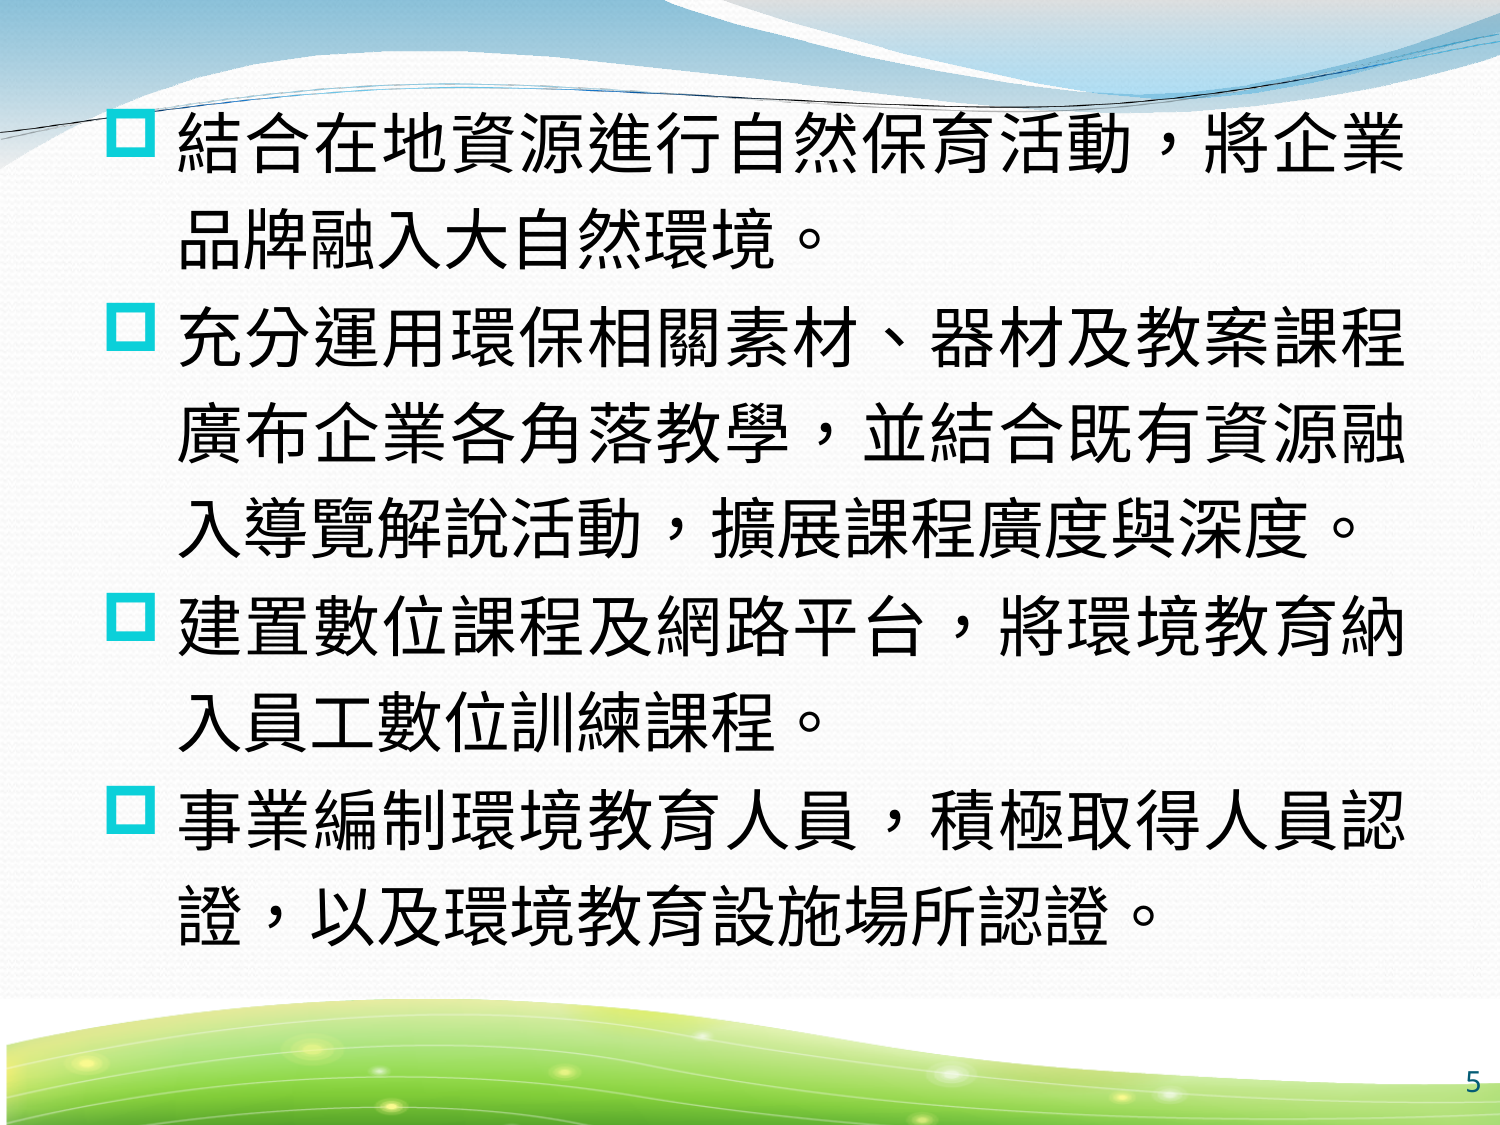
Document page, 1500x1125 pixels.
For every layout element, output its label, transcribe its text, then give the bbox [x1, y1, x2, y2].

text_box <編號> [1357, 1042, 1483, 1103]
picture [0, 0, 1500, 1125]
list 結合在地資源進行自然保育活動，將企業品牌融入大自然環境。 充分運用環保相關素材、器材及教案課程廣布企業各角落教學，並結合既有資源融入導覽解說活動，擴展課程廣度與深度。 建置數位課程及網路平台，將環境教育納入員工數位訓練課程。 事業編制環境教育人員，積極取得人員認證，以及環境教育設施場所認證。 [29, 78, 1424, 1053]
